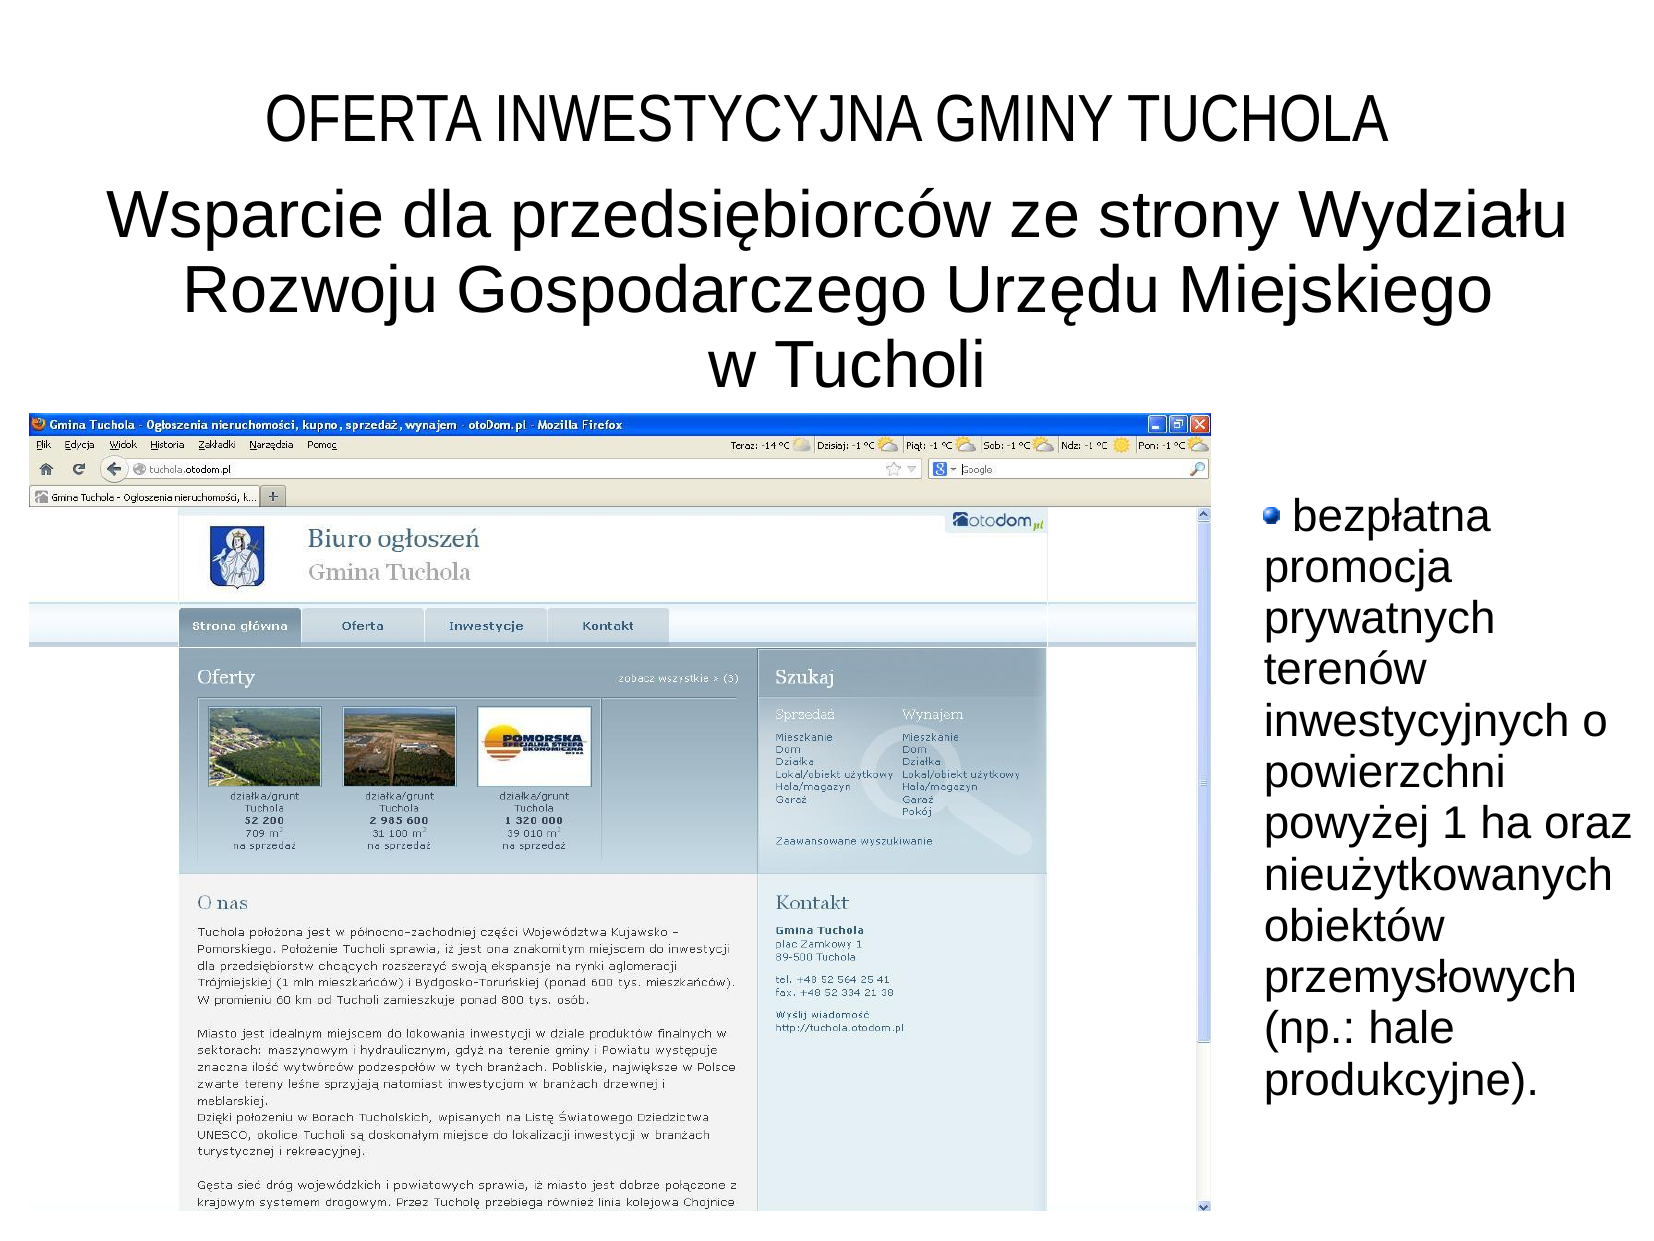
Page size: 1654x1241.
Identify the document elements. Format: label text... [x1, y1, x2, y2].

picture [29, 413, 1211, 1211]
text_box Wsparcie dla przedsiębiorców ze strony Wydziału Rozwoju Gospodarczego Urzędu Miejskiego w Tucholi [82, 177, 1595, 453]
title OFERTA INWESTYCYJNA GMINY TUCHOLA [83, 56, 1572, 177]
text_box bezpłatna promocja prywatnych terenów inwestycyjnych o powierzchni powyżej 1 ha oraz nieużytkowanych obiektów przemysłowych (np.: hale produkcyjne). [1263, 413, 1654, 1182]
